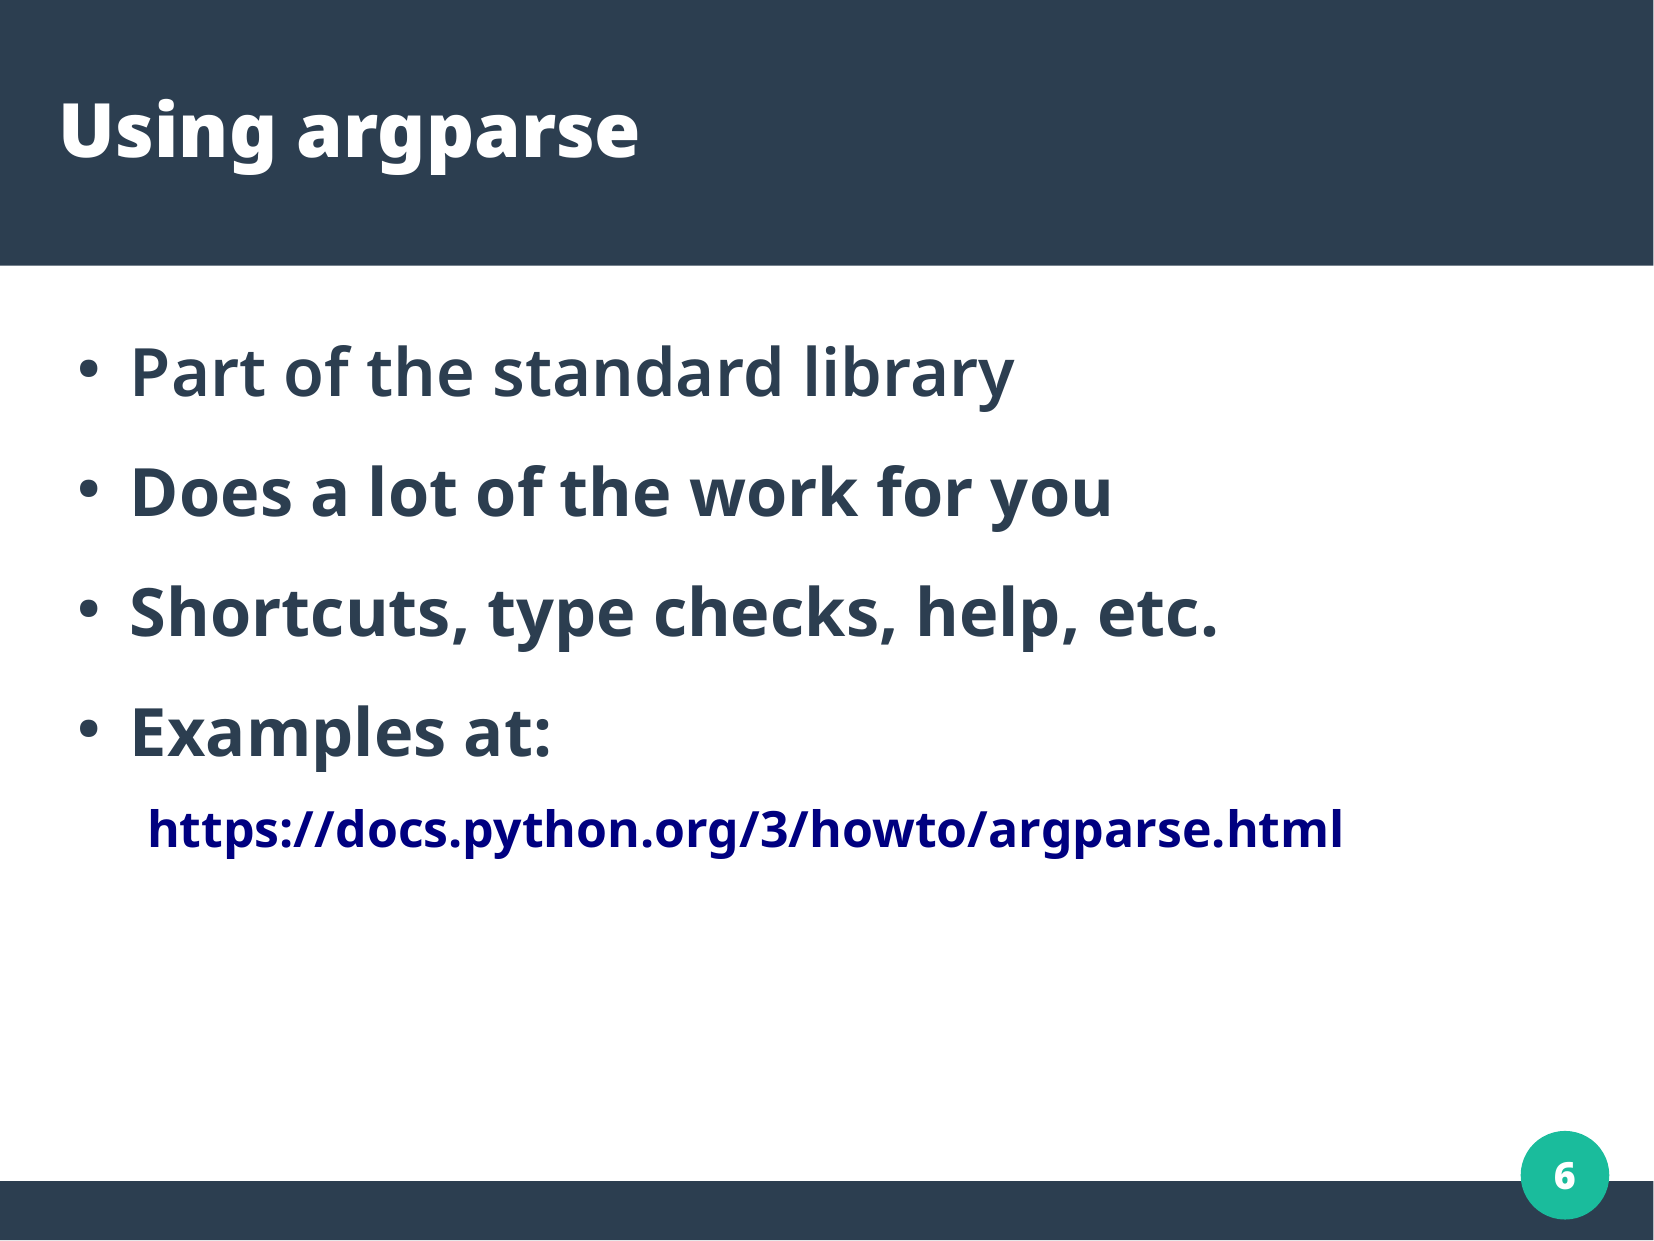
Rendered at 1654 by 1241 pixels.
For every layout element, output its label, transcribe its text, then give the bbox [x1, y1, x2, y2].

list Part of the standard library Does a lot of the work for you Shortcuts, type checks, help, etc. Examples at: https://docs.python.org/3/howto/argparse.html [59, 324, 1595, 1152]
title Using argparse [59, 49, 1595, 207]
